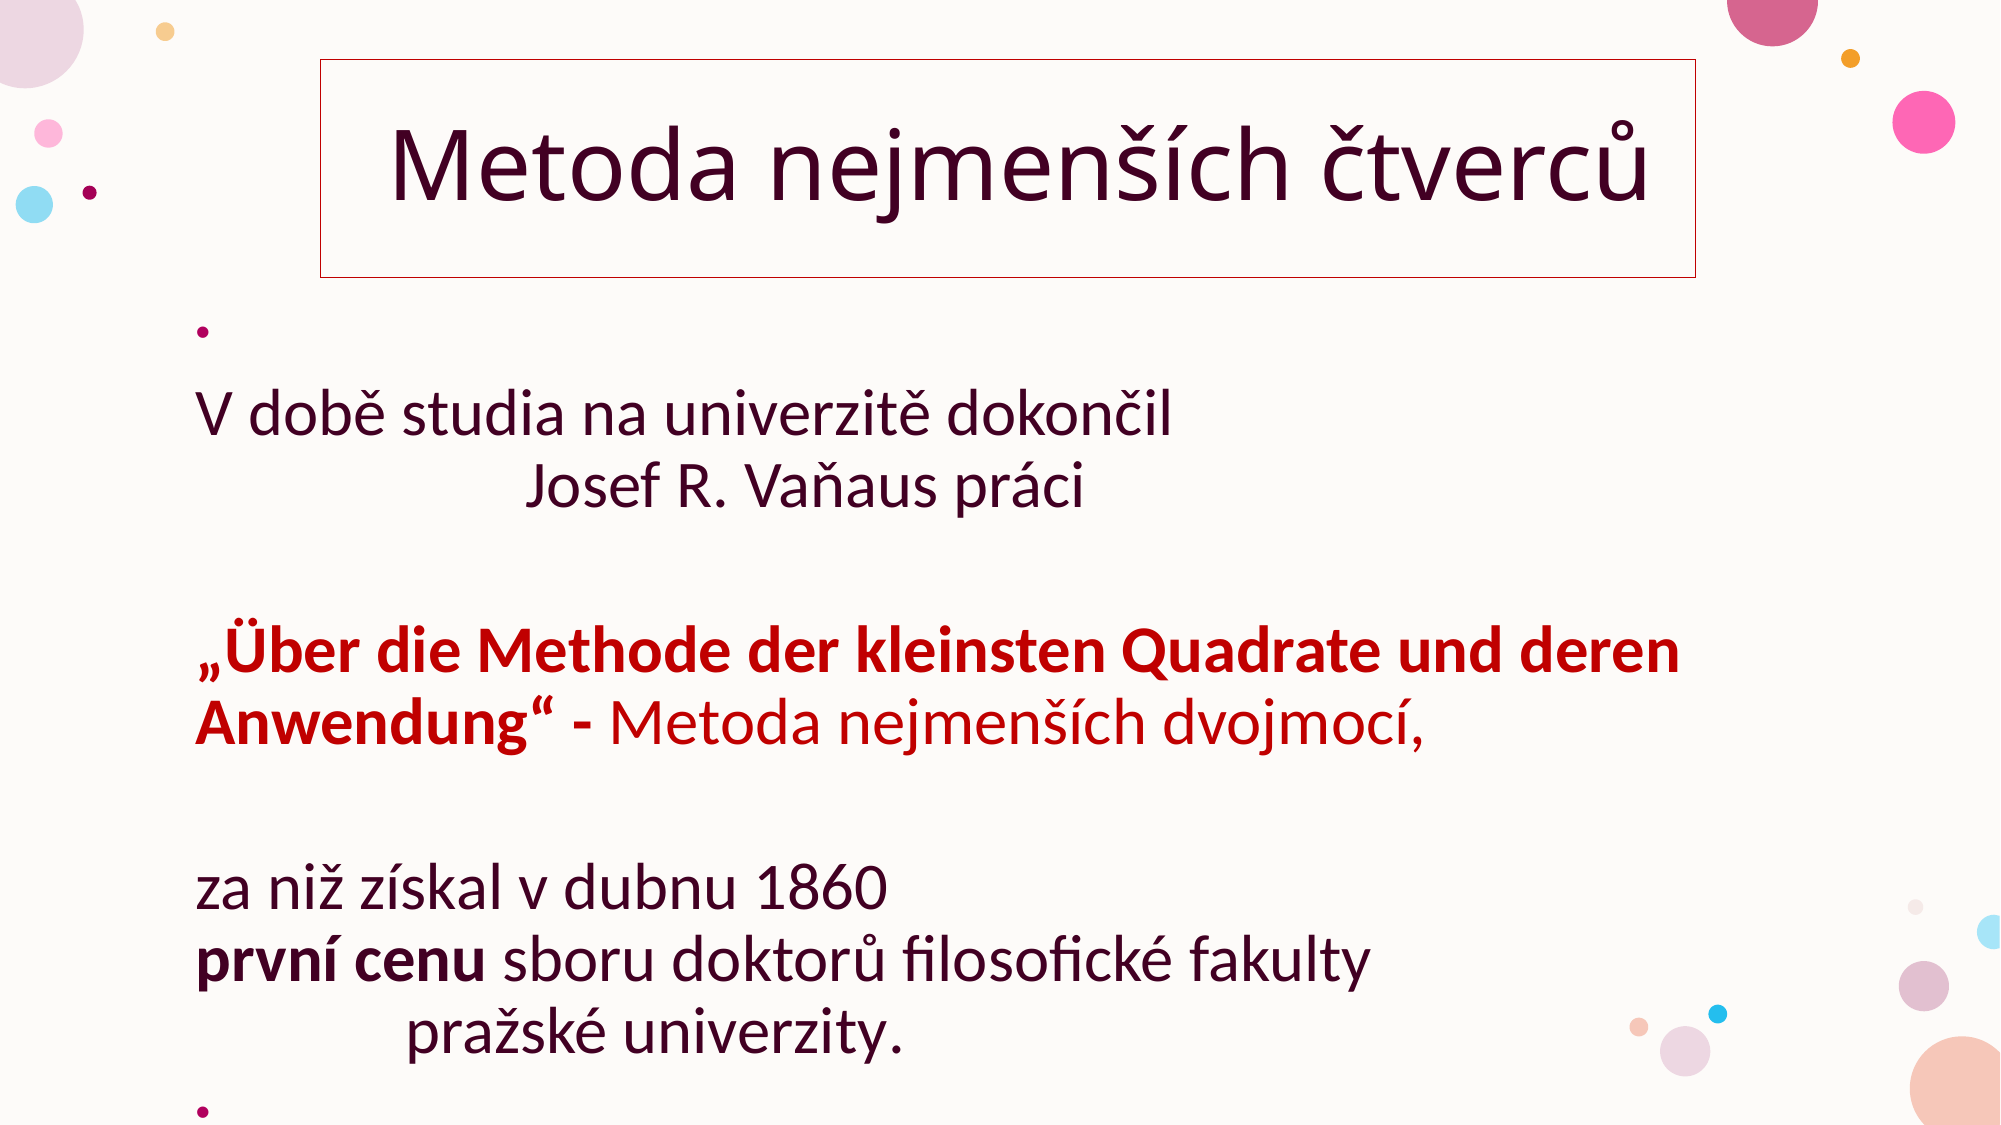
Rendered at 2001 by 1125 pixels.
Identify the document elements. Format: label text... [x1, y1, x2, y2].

title Metoda nejmenších čtverců [320, 59, 1696, 278]
list V době studia na univerzitě dokončil Josef R. Vaňaus práci „Über die Methode der kleinsten Quadrate und deren Anwendung“ - Metoda nejmenších dvojmocí, za niž získal v dubnu 1860 první cenu sboru doktorů filosofické fakulty pražské univerzity. [180, 299, 1728, 1097]
